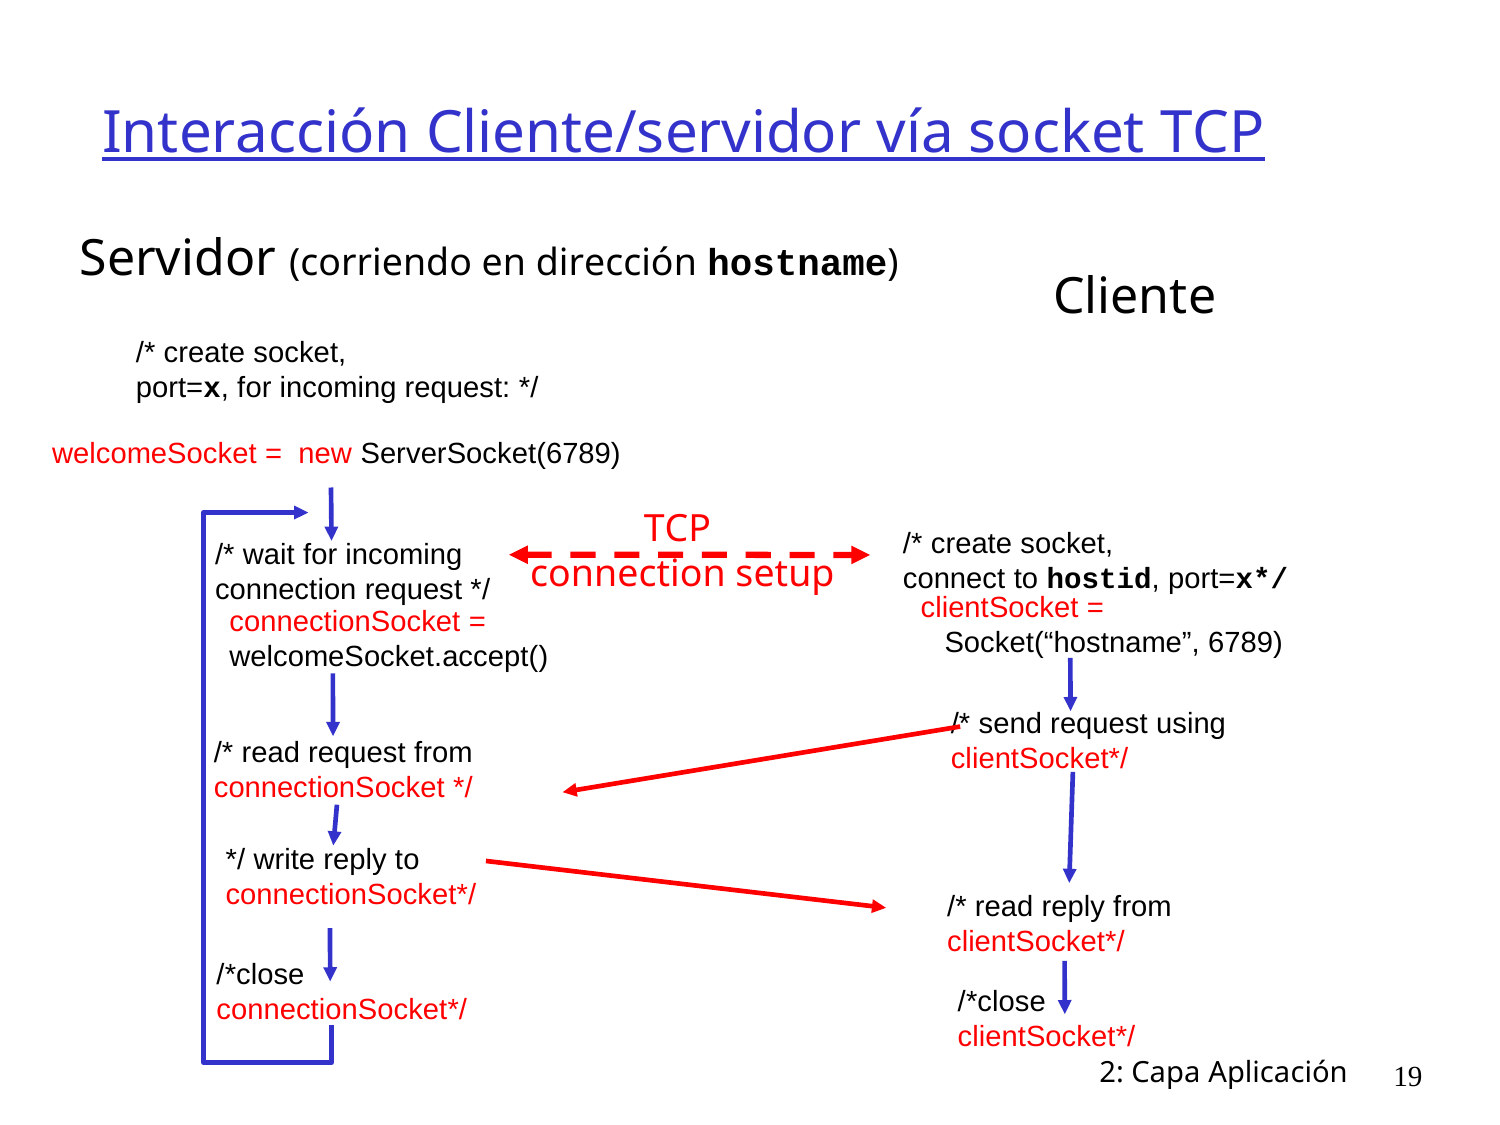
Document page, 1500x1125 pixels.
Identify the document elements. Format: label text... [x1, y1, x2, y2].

text_box clientSocket = Socket(“hostname”, 6789)‏ [905, 580, 1299, 667]
text_box /*close clientSocket*/ [942, 974, 1151, 1060]
text_box /* create socket, connect to hostid, port=x*/ [888, 516, 1304, 602]
text_box /* read request from connectionSocket */ [198, 725, 489, 812]
text_box /*close connectionSocket*/ [206, 947, 483, 1034]
text_box TCP connection setup [515, 501, 850, 603]
text_box welcomeSocket = new ServerSocket(6789)‏ [37, 426, 636, 477]
text_box /* send request using clientSocket*/ [936, 696, 1242, 782]
text_box /* create socket, port=x, for incoming request: */ [121, 325, 555, 412]
text_box Cliente [1038, 262, 1232, 333]
title Interacción Cliente/servidor vía socket TCP [87, 37, 1426, 225]
text_box /* read reply from clientSocket*/ [932, 879, 1188, 965]
text_box connectionSocket = welcomeSocket.accept()‏ [214, 594, 564, 681]
text_box /* wait for incoming connection request */ [206, 527, 506, 614]
text_box Servidor (corriendo en dirección hostname)‏ [64, 224, 914, 295]
text_box */ write reply to connectionSocket*/ [210, 832, 492, 918]
